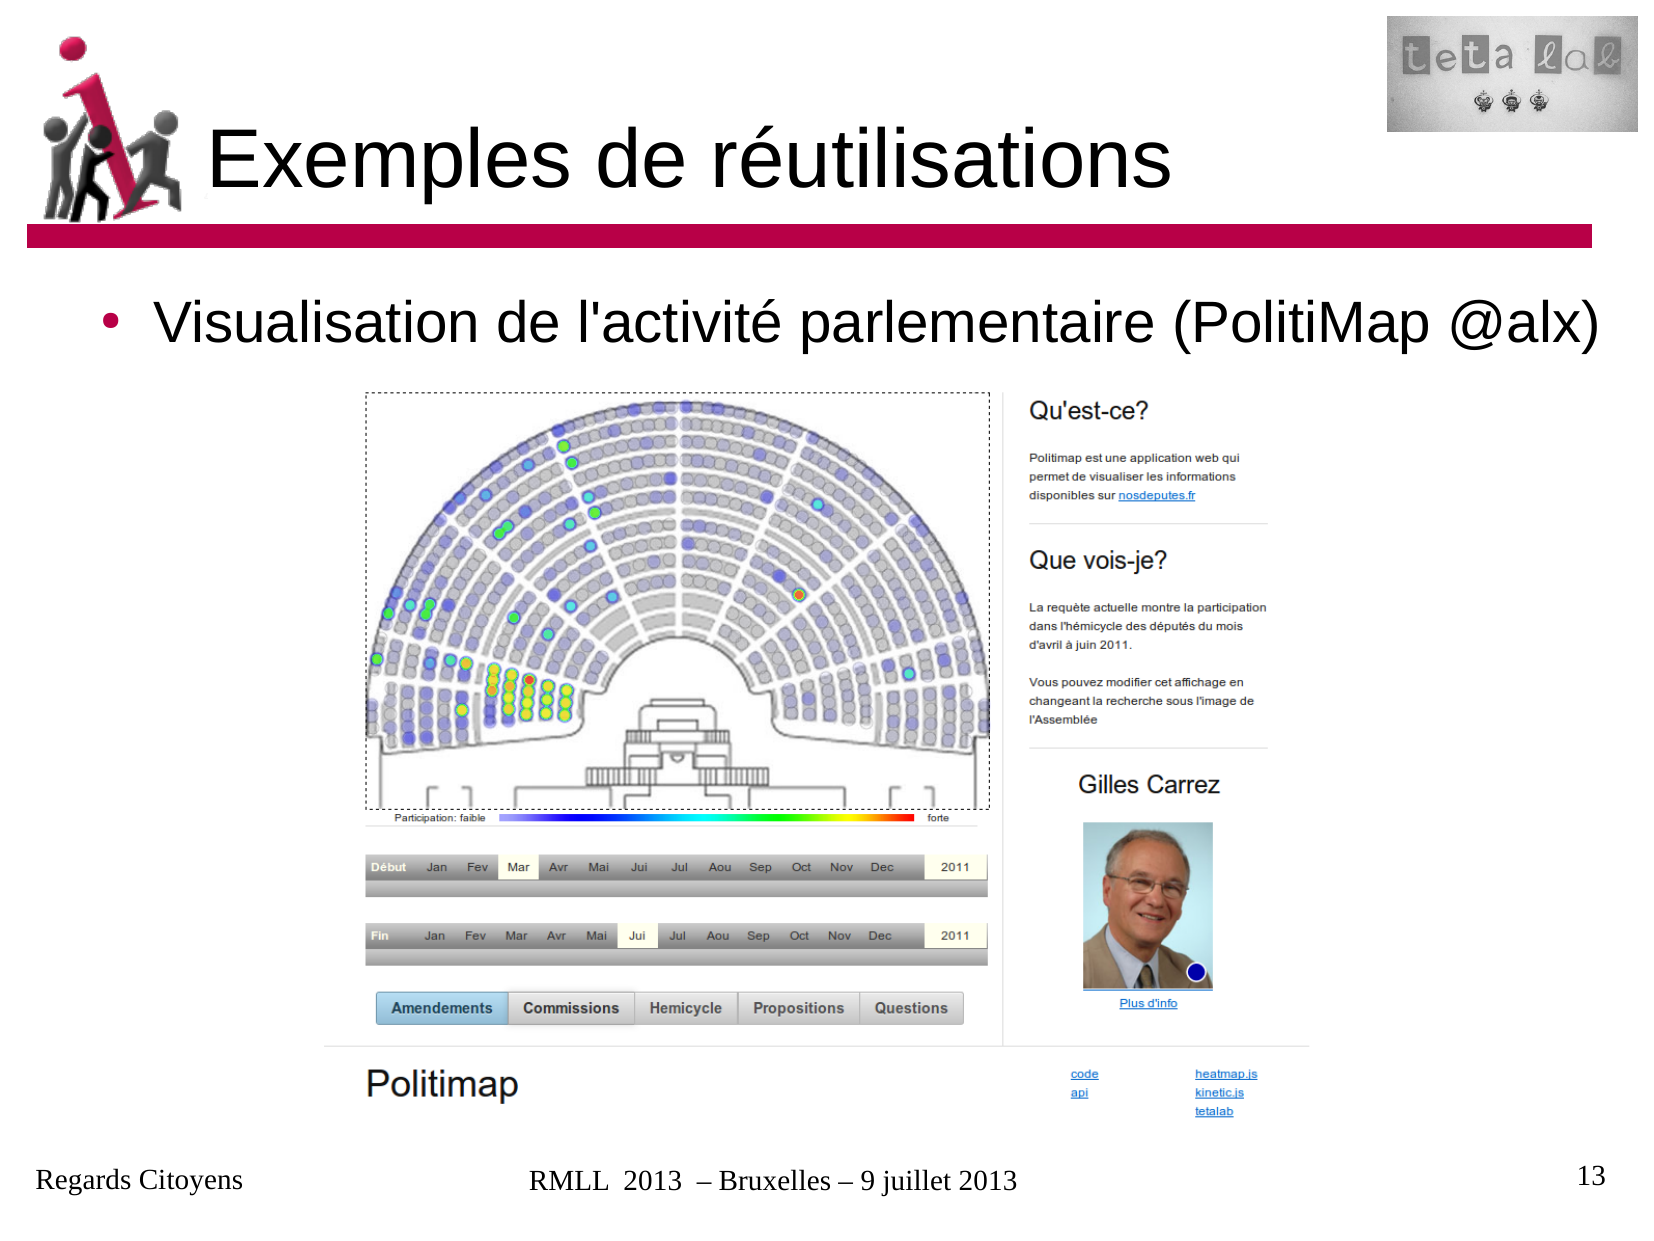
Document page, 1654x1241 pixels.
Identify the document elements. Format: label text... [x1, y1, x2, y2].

picture [1387, 16, 1638, 132]
picture [295, 383, 1328, 1135]
title Exemples de réutilisations [206, 55, 1595, 263]
list Visualisation de l'activité parlementaire (PolitiMap @alx) [82, 290, 1625, 1109]
picture [27, 31, 208, 224]
